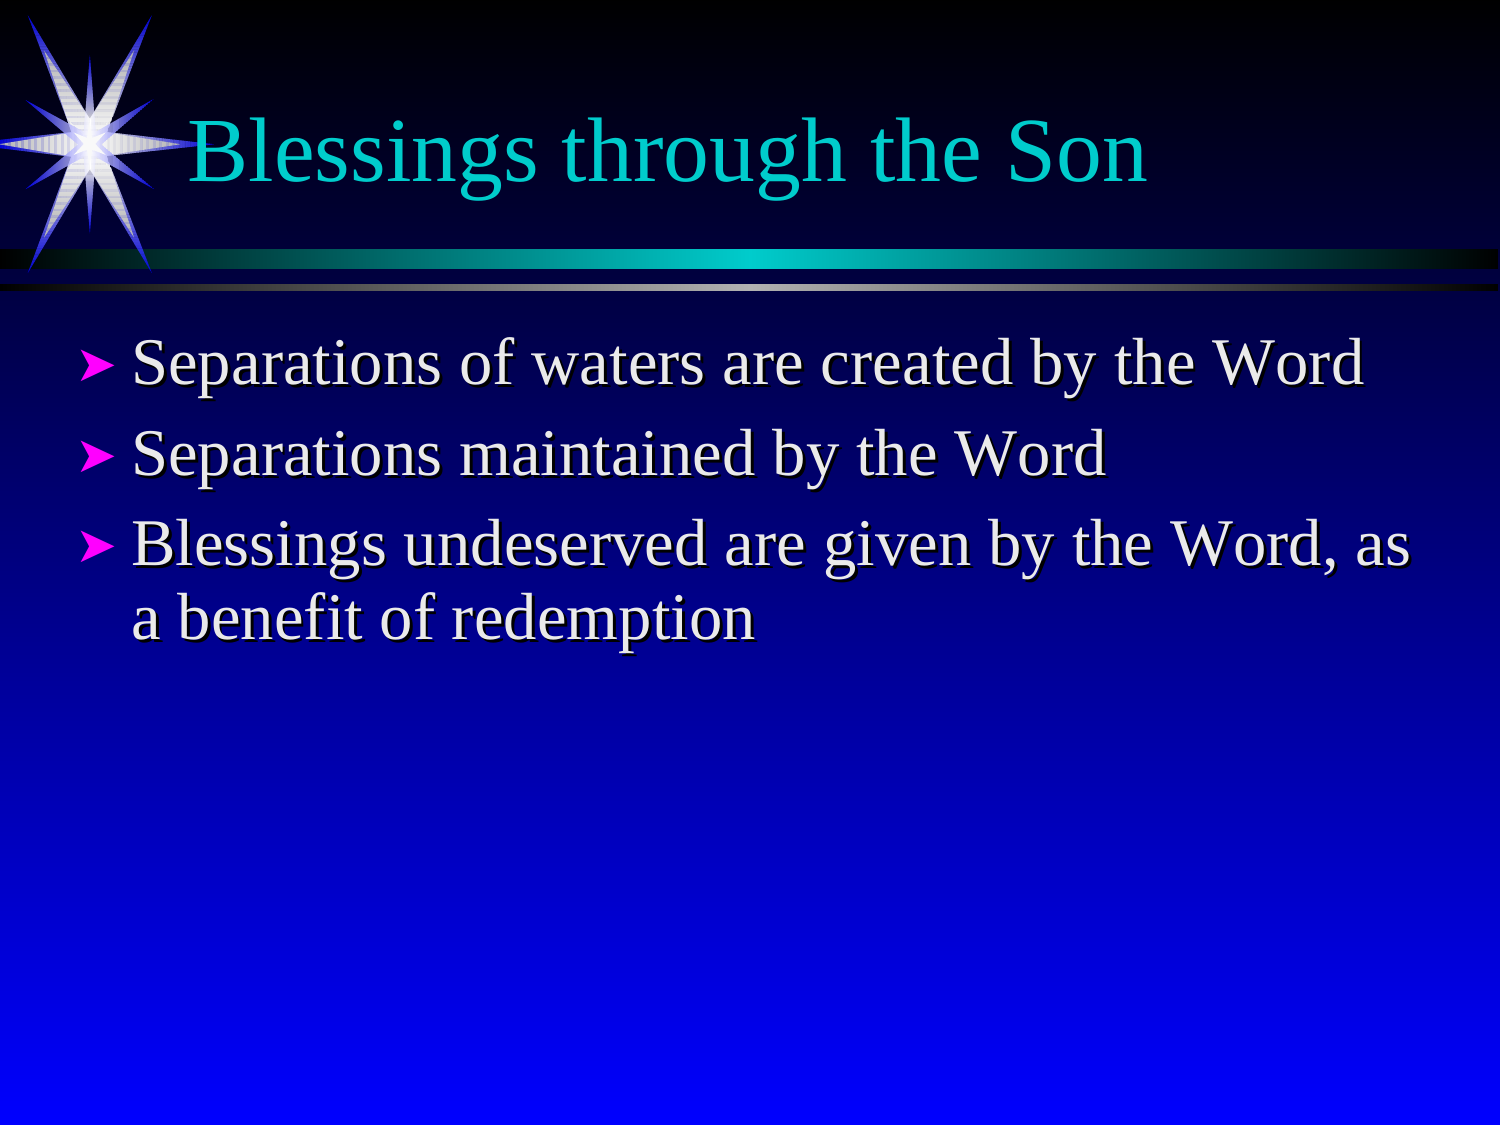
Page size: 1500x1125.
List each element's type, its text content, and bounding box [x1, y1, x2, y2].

list Separations of waters are created by the Word Separations maintained by the Word Blessings undeserved are given by the Word, as a benefit of redemption [75, 324, 1426, 986]
title Blessings through the Son [187, 63, 1463, 237]
